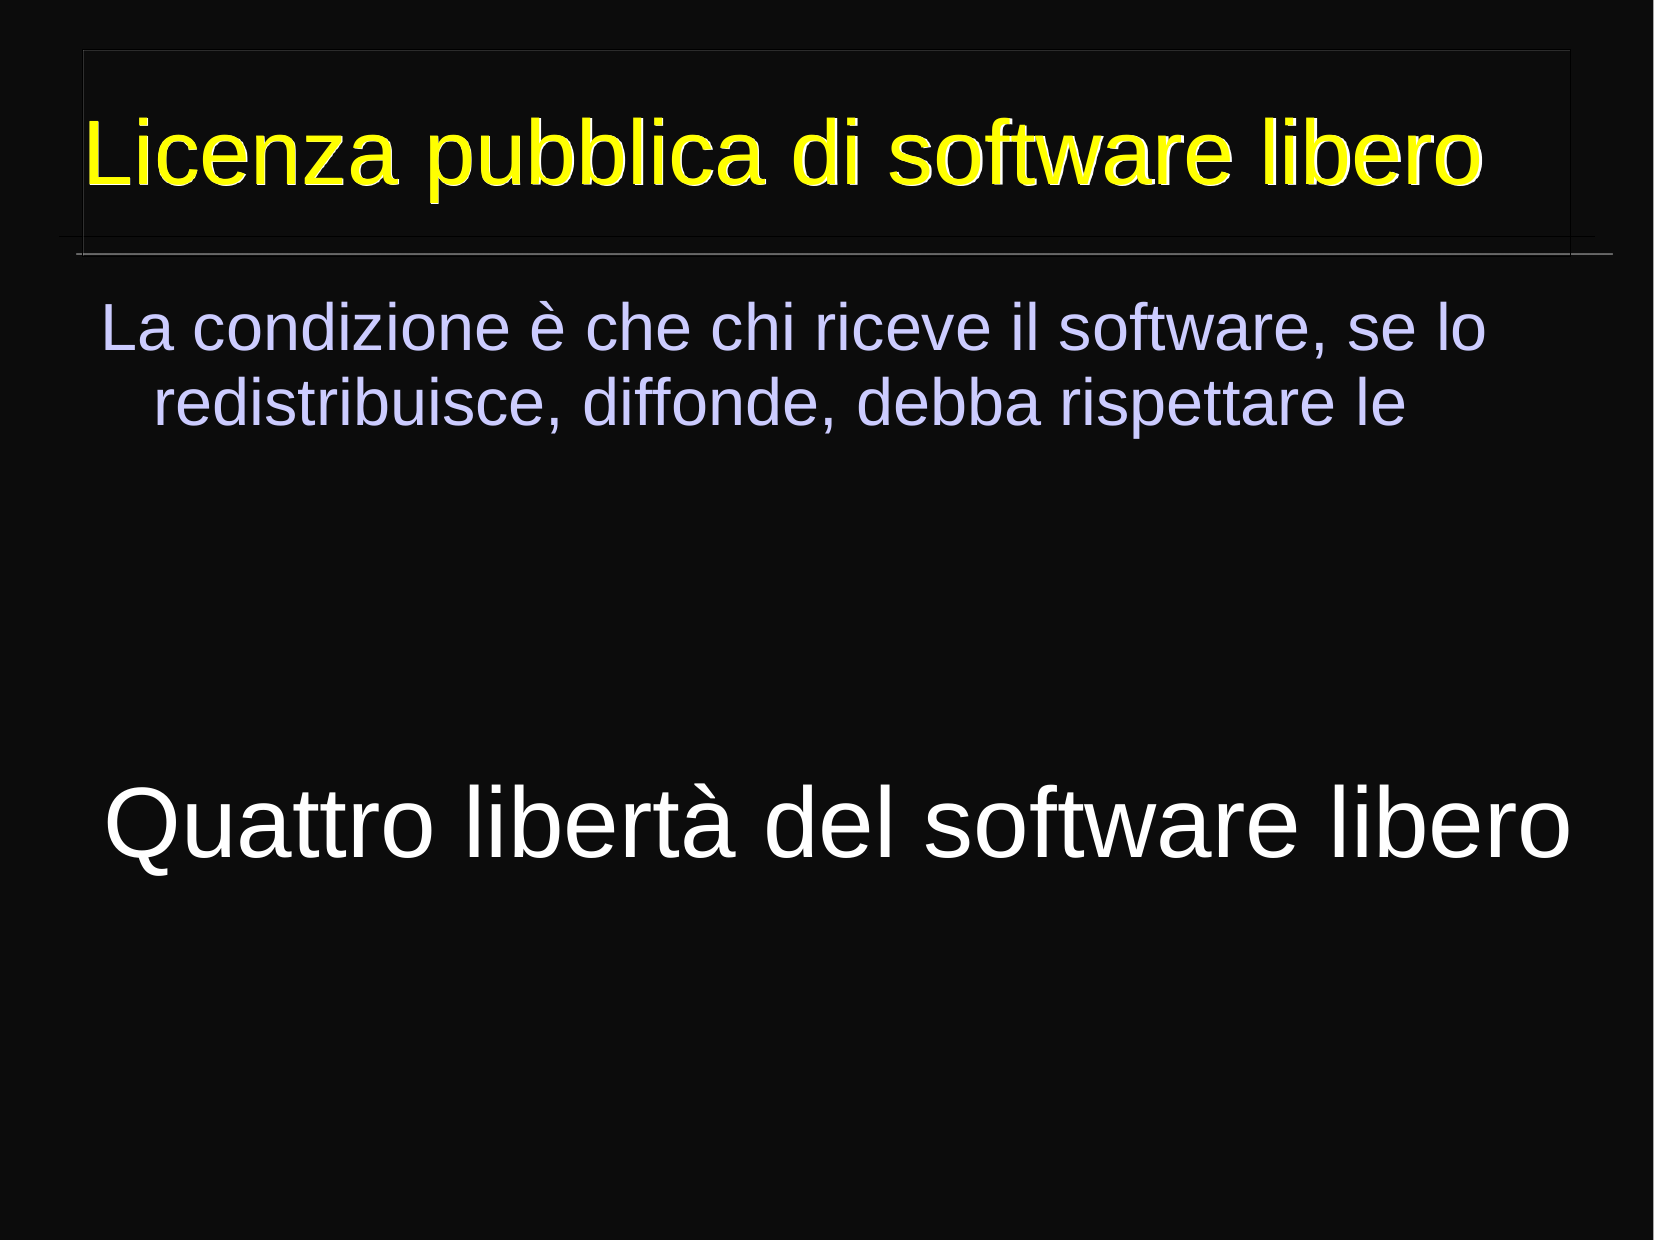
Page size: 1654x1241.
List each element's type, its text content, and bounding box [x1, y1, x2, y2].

title Licenza pubblica di software libero [82, 49, 1571, 257]
text_box Quattro libertà del software libero [88, 759, 1592, 886]
list La condizione è che chi riceve il software, se lo redistribuisce, diffonde, debba rispettare le [82, 290, 1571, 1109]
